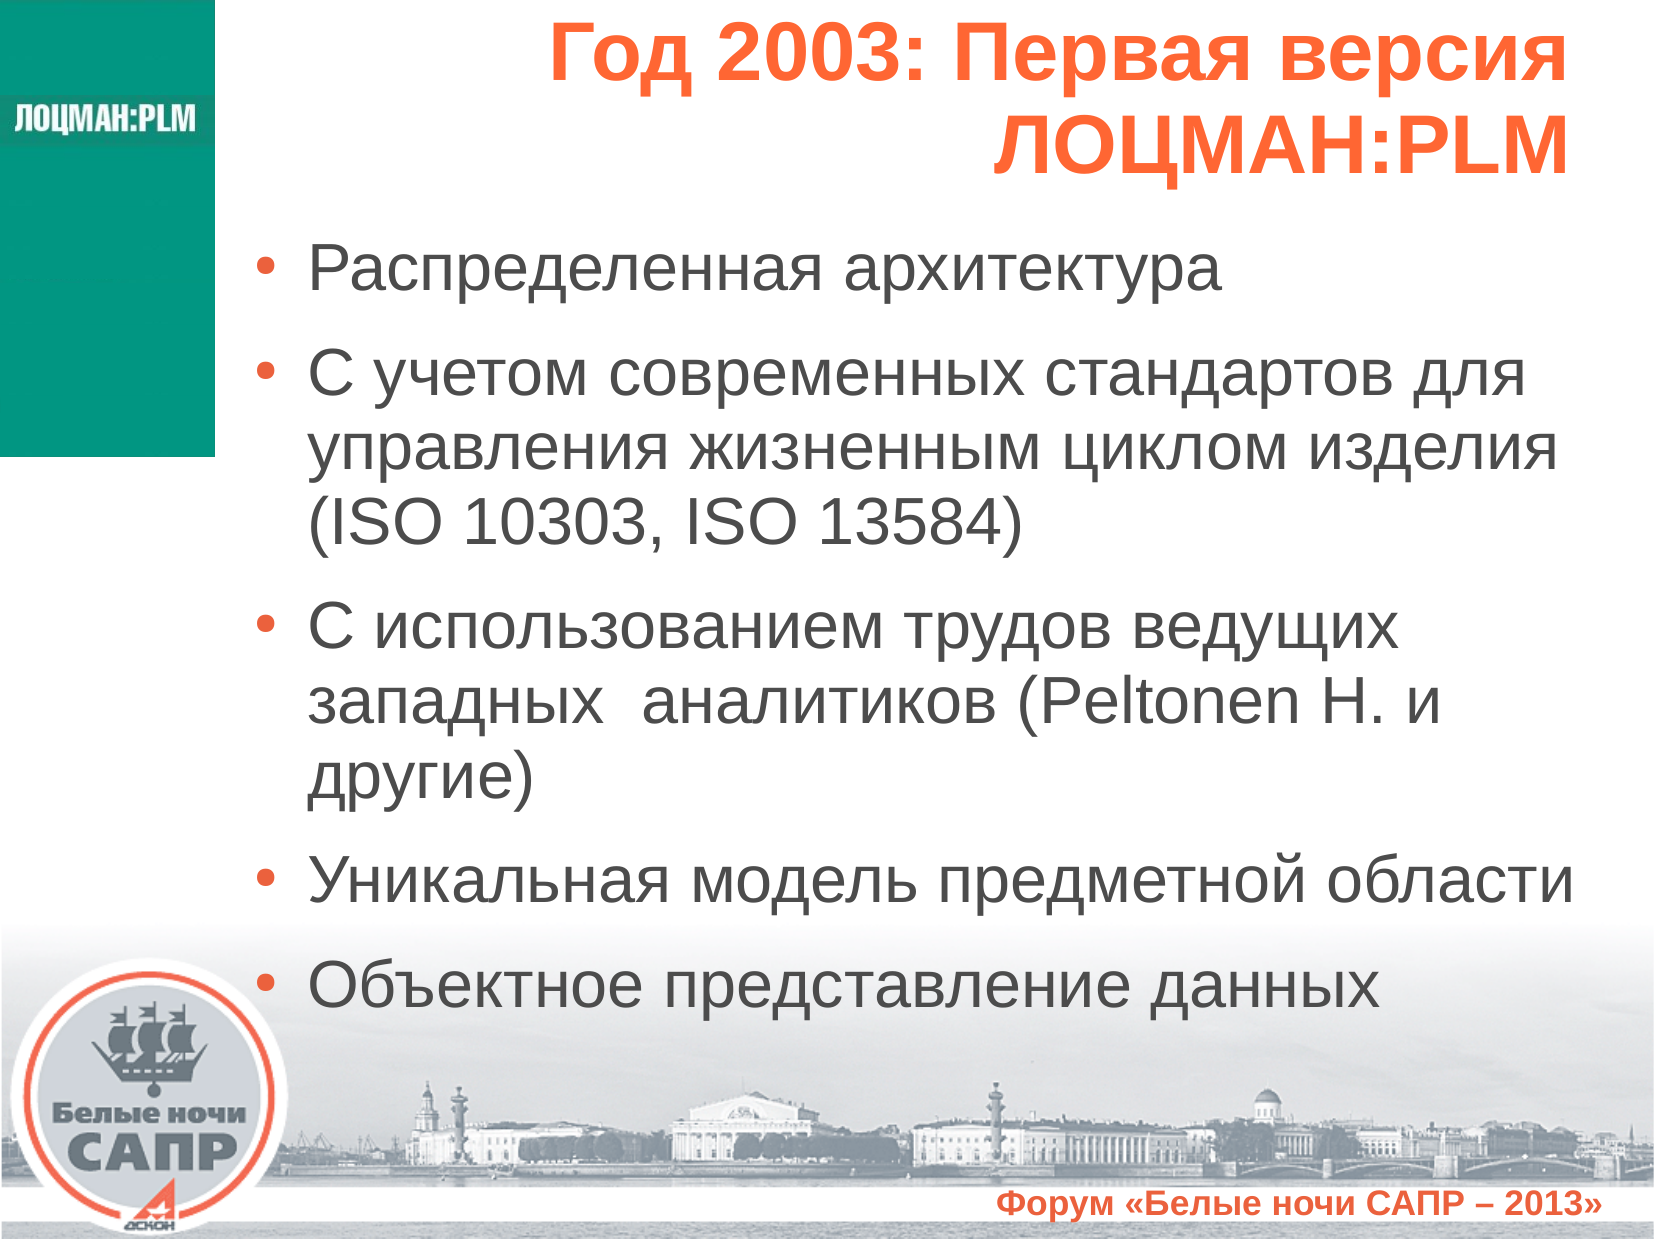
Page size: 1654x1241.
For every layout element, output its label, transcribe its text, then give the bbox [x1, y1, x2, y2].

list Распределенная архитектура C учетом современных стандартов для управления жизненным циклом изделия (ISO 10303, ISO 13584) С использованием трудов ведущих западных аналитиков (Peltonen H. и другие) Уникальная модель предметной области Объектное представление данных [236, 230, 1619, 1049]
picture [0, 0, 1654, 1239]
title Год 2003: Первая версия ЛОЦМАН:PLM [215, 5, 1571, 192]
